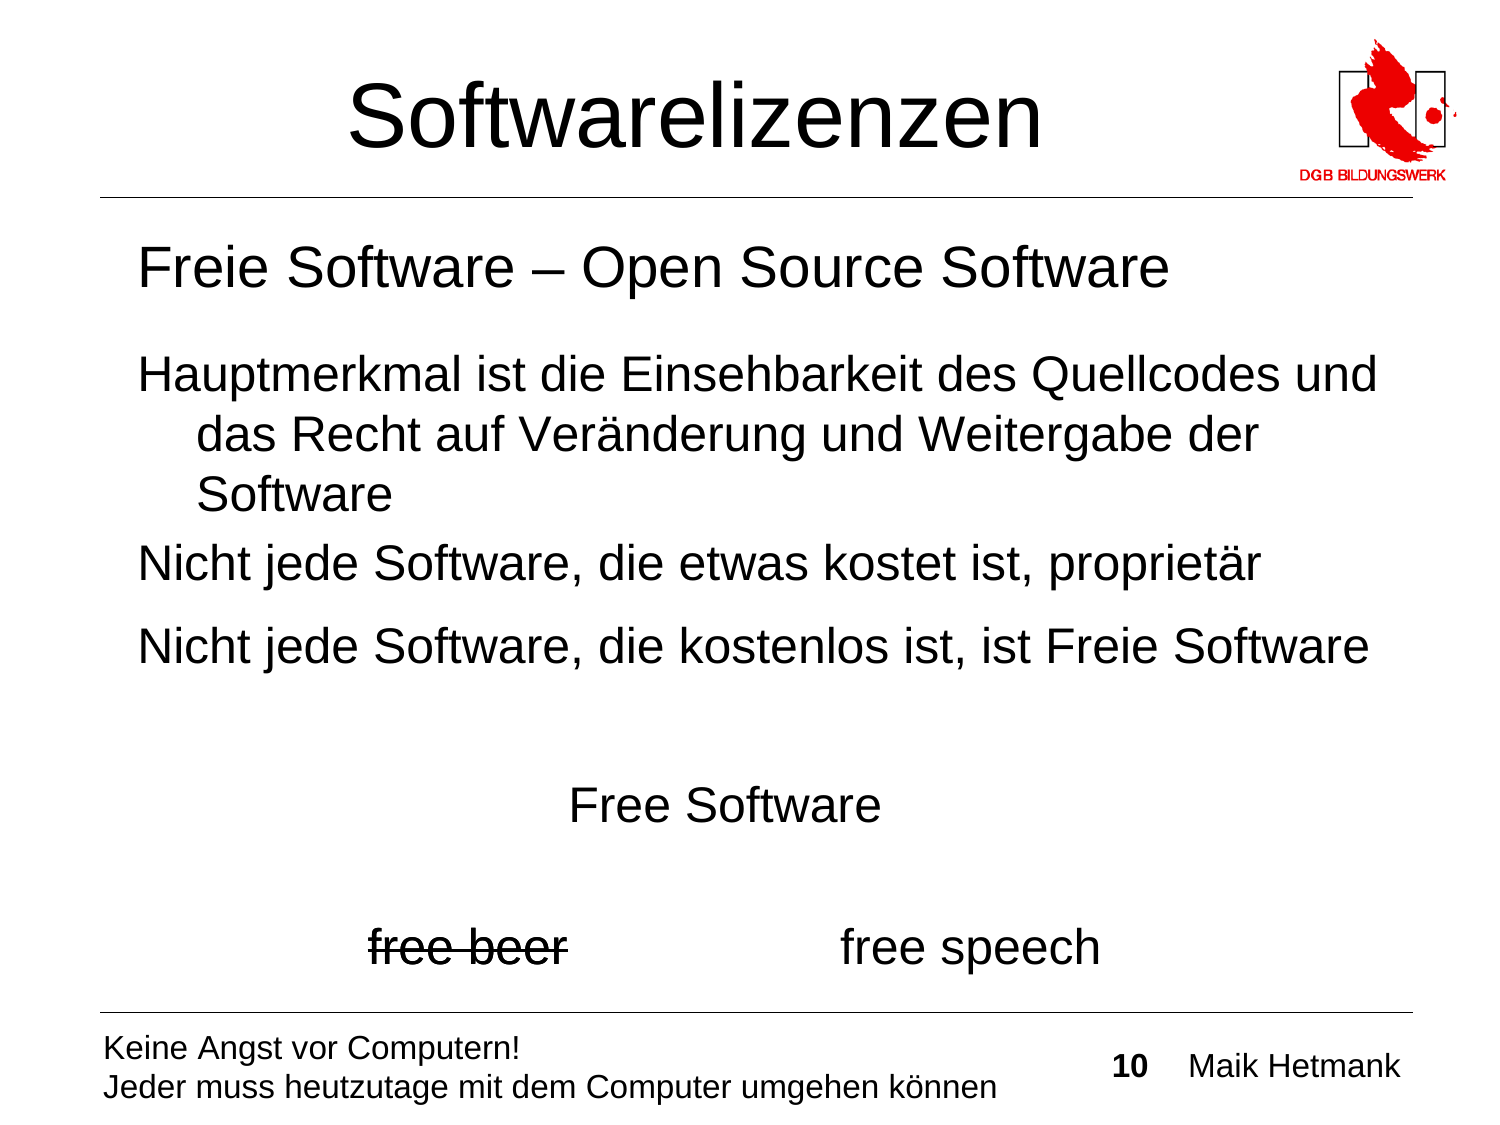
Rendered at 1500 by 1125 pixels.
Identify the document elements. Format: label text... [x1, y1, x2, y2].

picture [1299, 37, 1457, 181]
text_box Freie Software – Open Source Software [137, 230, 1407, 342]
text_box Free Software [568, 773, 920, 834]
text_box free speech [840, 915, 1108, 976]
text_box Nicht jede Software, die kostenlos ist, ist Freie Software [137, 614, 1407, 730]
title Softwarelizenzen [87, 49, 1305, 175]
text_box Hauptmerkmal ist die Einsehbarkeit des Quellcodes und das Recht auf Veränderung und Weitergabe der Software [137, 342, 1407, 518]
text_box free beer [367, 915, 599, 976]
text_box Nicht jede Software, die etwas kostet ist, proprietär [137, 531, 1407, 592]
